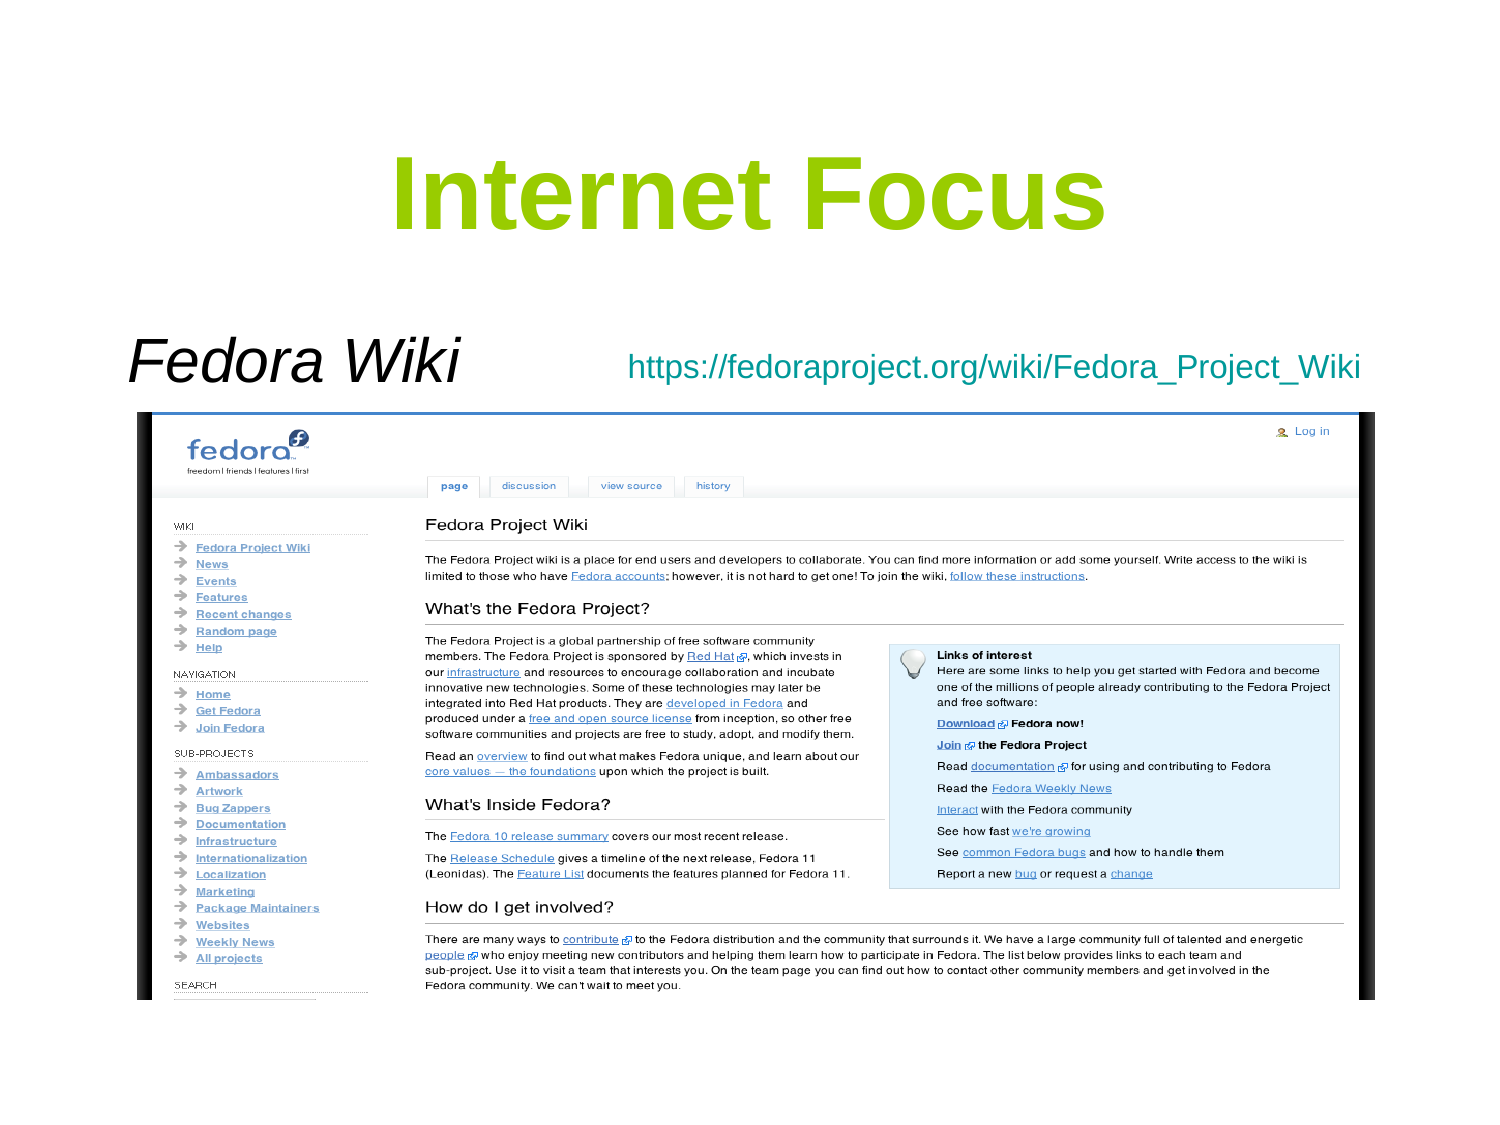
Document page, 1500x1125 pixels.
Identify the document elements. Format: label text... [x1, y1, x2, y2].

picture [137, 412, 1375, 1000]
title Internet Focus [112, 99, 1388, 288]
list Fedora Wiki [112, 324, 613, 413]
text_box https://fedoraproject.org/wiki/Fedora_Project_Wiki [612, 337, 1378, 393]
